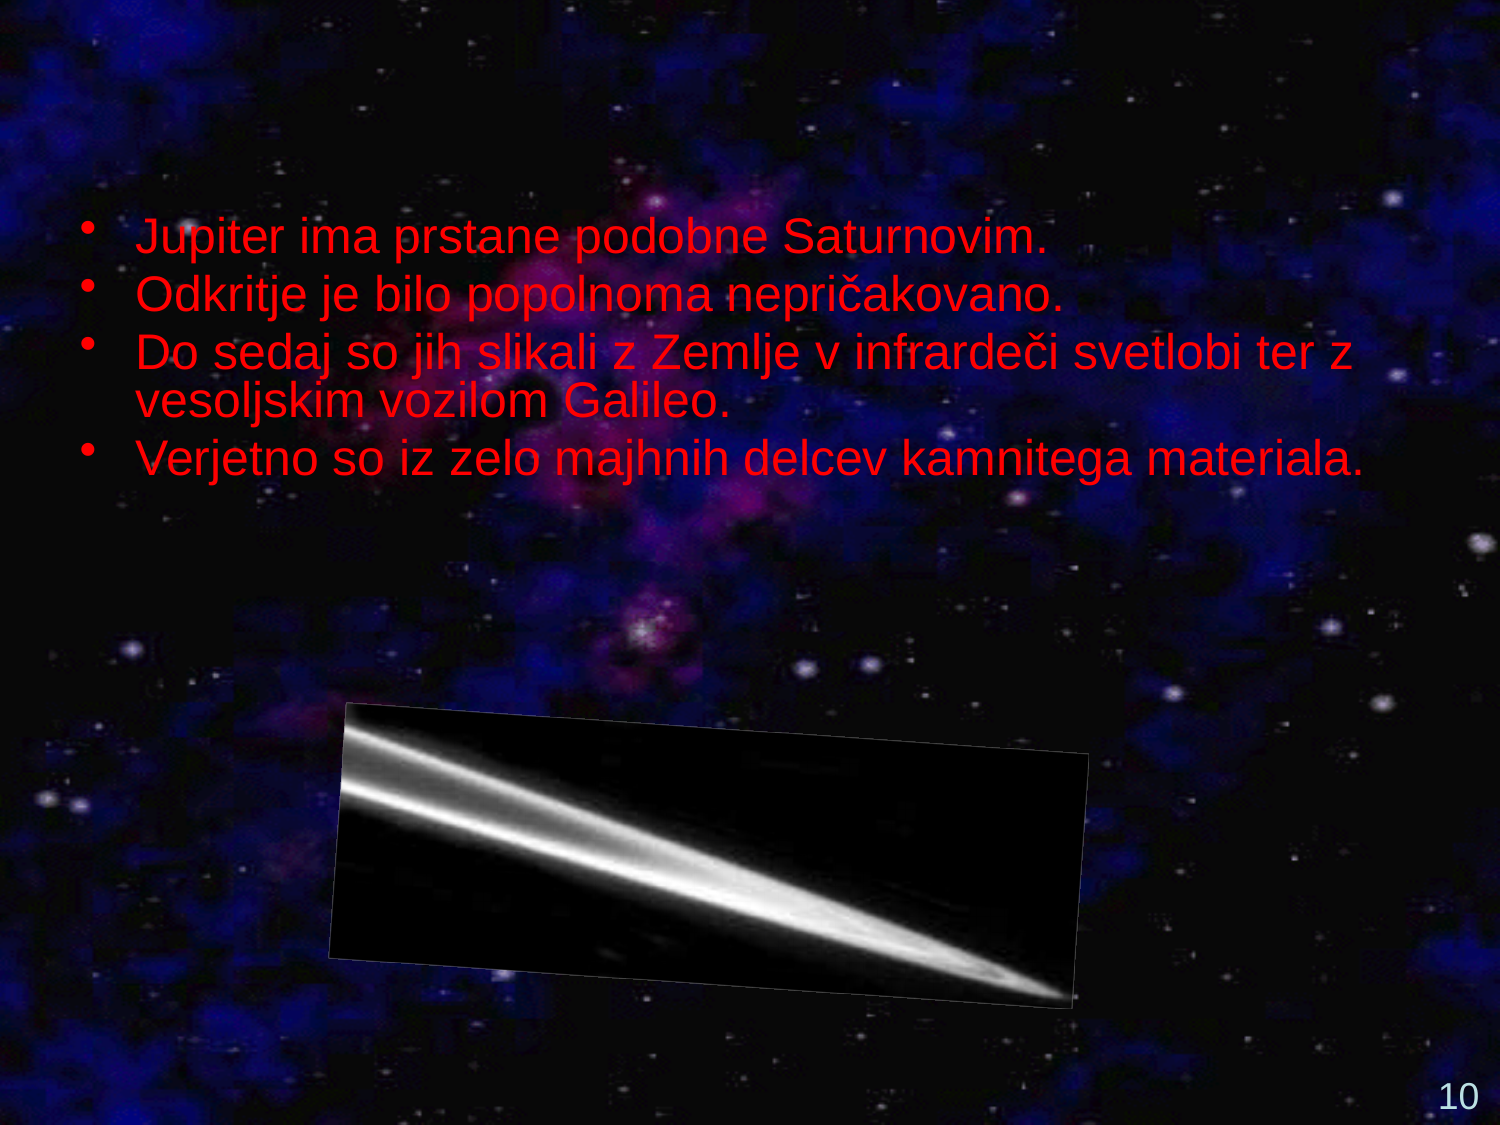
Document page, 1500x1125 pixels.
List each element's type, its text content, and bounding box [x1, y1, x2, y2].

text_box Jupiter ima prstane podobne Saturnovim. Odkritje je bilo popolnoma nepričakovano. Do sedaj so jih slikali z Zemlje v infrardeči svetlobi ter z vesoljskim vozilom Galileo. Verjetno so iz zelo majhnih delcev kamnitega materiala. [64, 208, 1413, 516]
text_box 10 [1423, 1064, 1500, 1125]
picture [0, 0, 1500, 1125]
